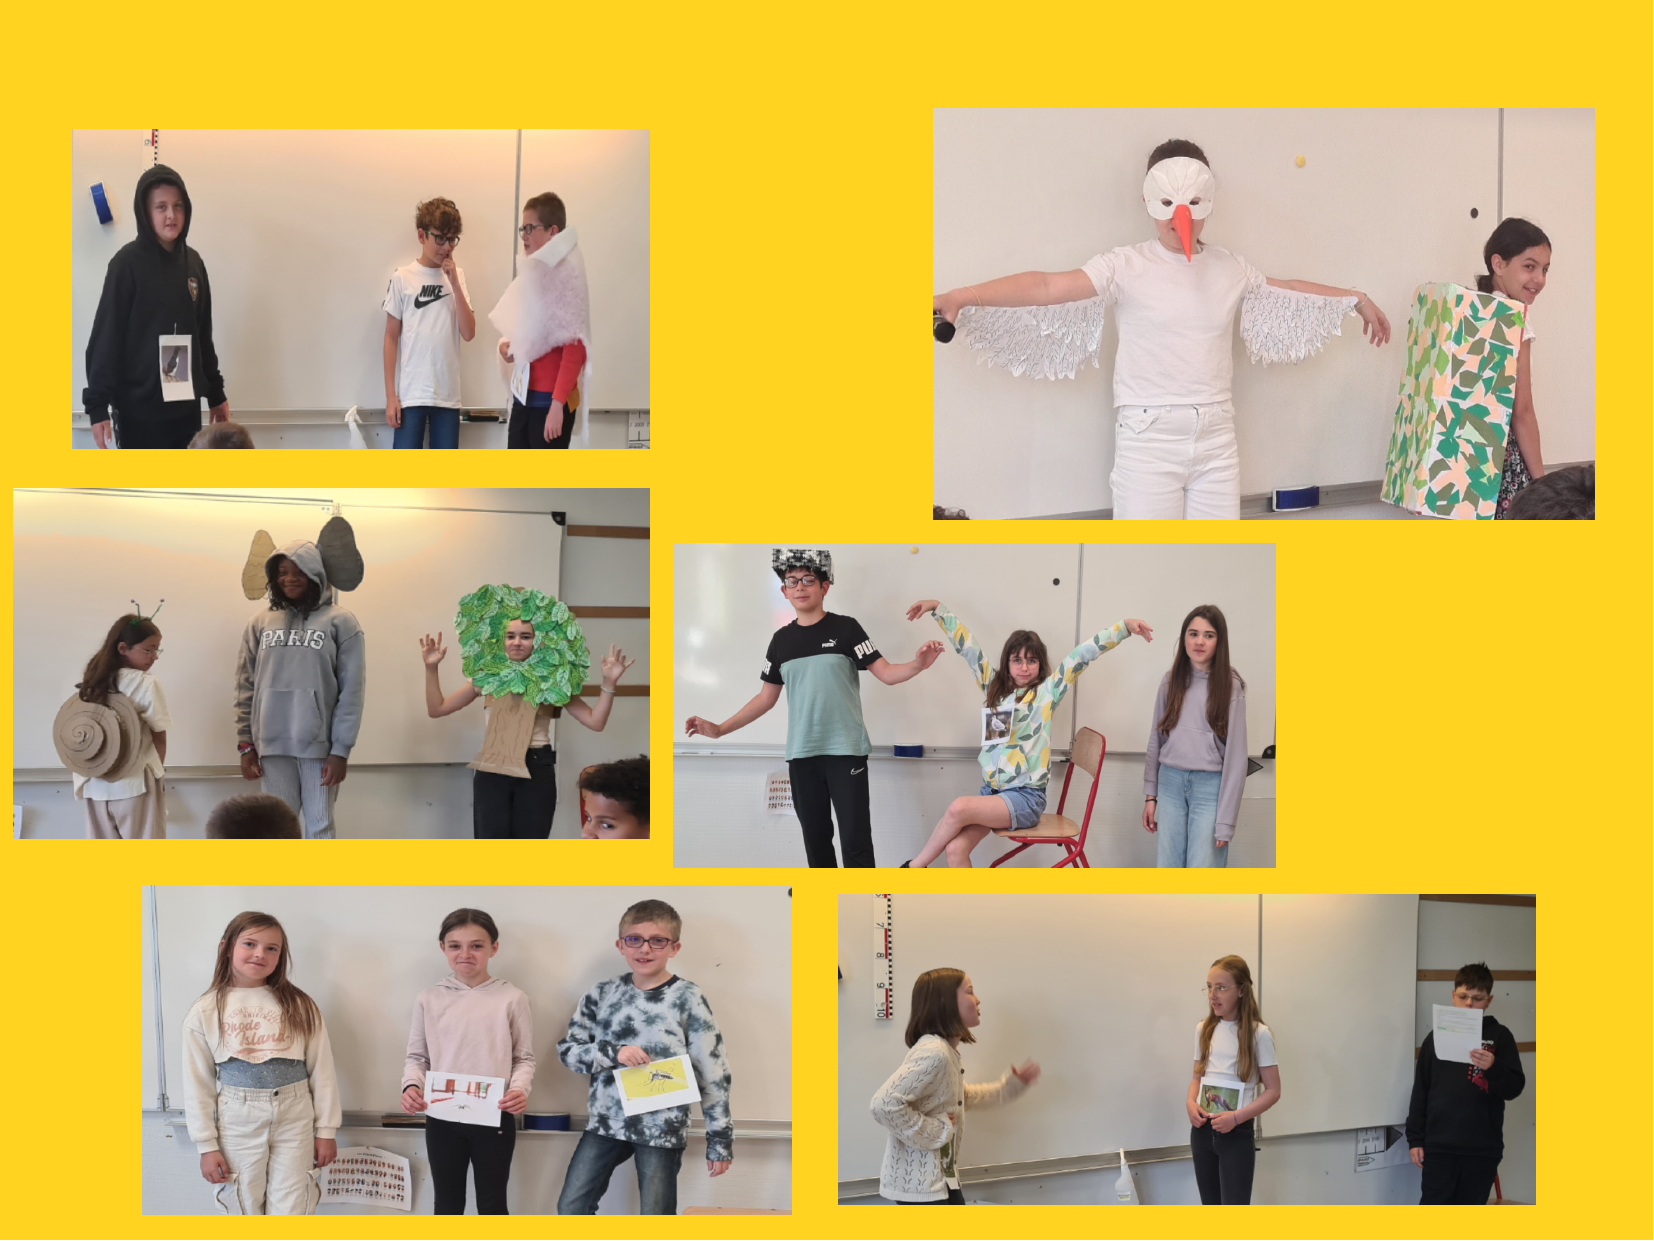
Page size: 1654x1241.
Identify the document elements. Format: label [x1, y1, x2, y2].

picture [72, 129, 650, 449]
picture [933, 108, 1595, 520]
picture [142, 885, 792, 1215]
picture [838, 894, 1536, 1205]
picture [673, 543, 1276, 868]
picture [13, 488, 650, 839]
